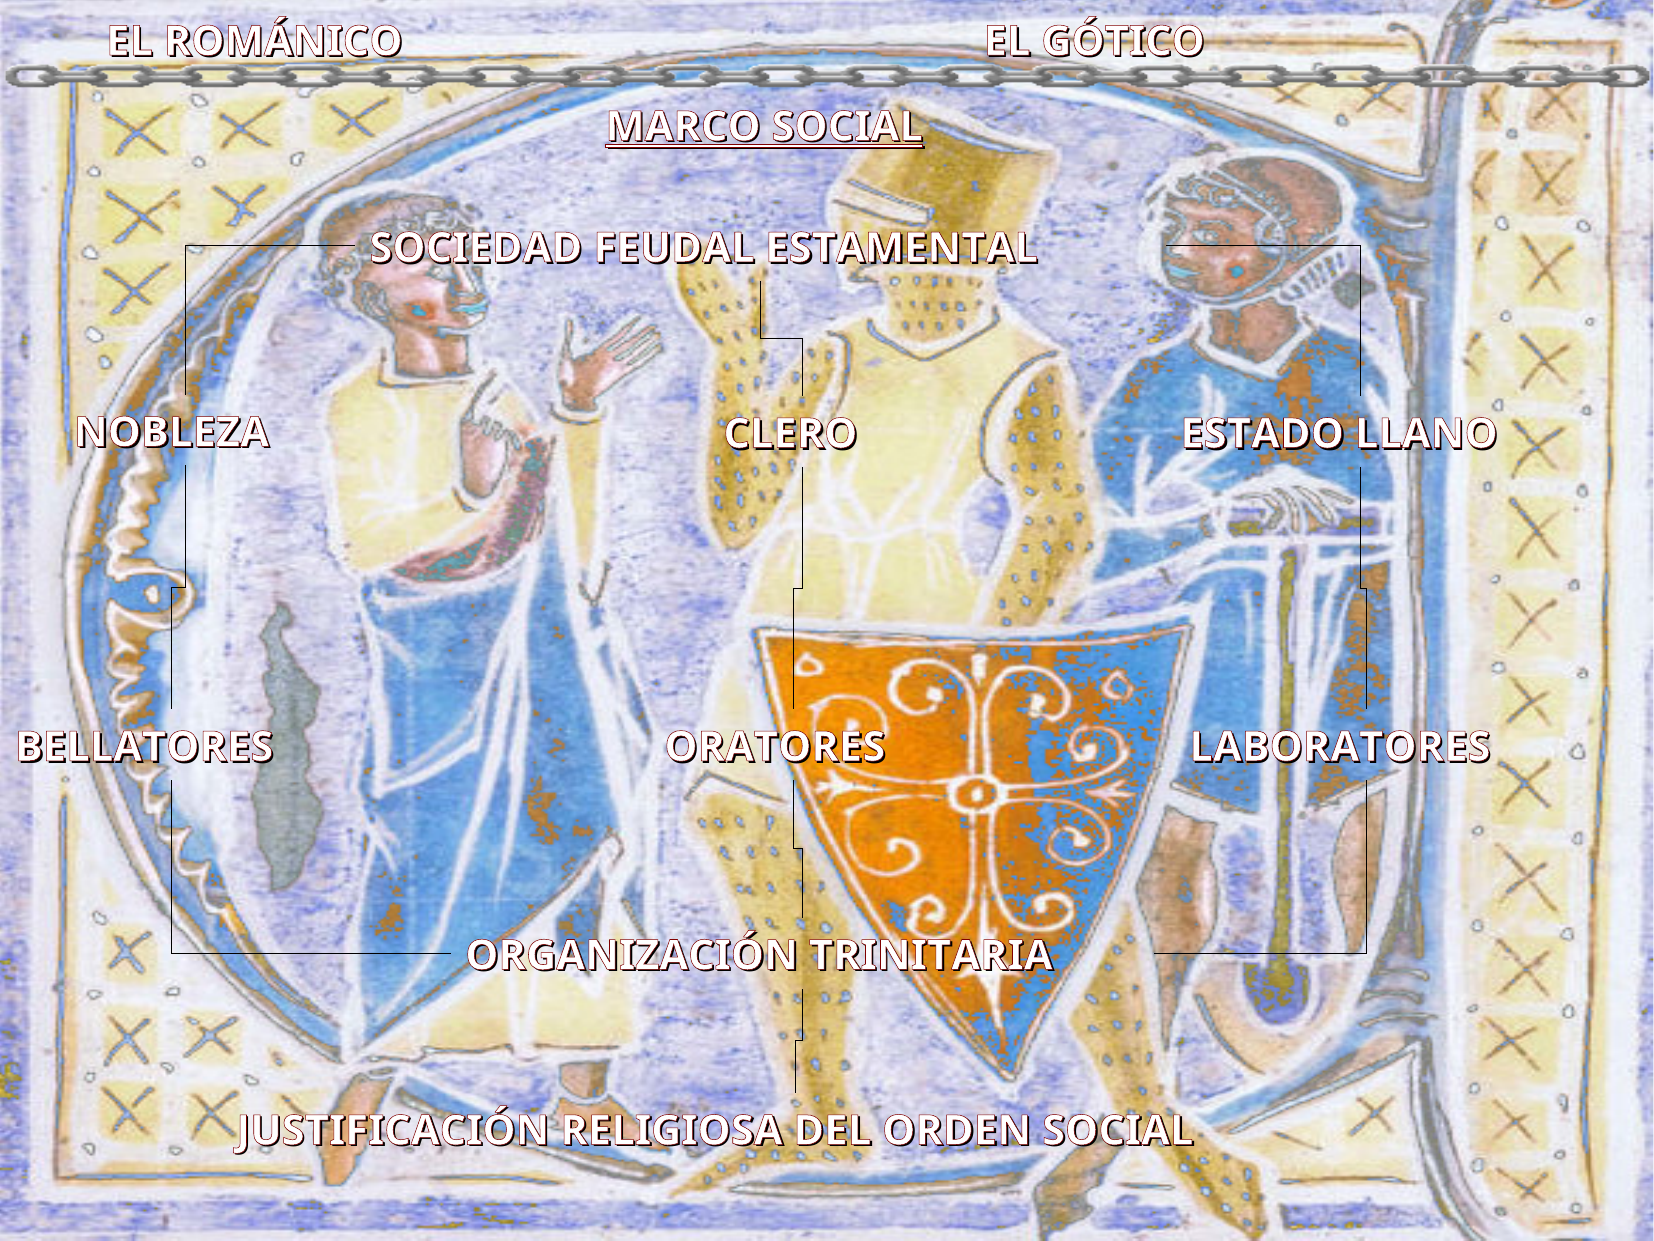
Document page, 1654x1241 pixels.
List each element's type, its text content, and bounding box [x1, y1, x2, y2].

text_box MARCO SOCIAL [590, 94, 978, 153]
text_box CLERO [708, 395, 897, 460]
picture [0, 0, 1654, 1241]
text_box EL ROMÁNICO EL GÓTICO [91, 3, 1453, 58]
text_box JUSTIFICACIÓN RELIGIOSA DEL ORDEN SOCIAL [221, 1092, 1370, 1157]
text_box ORATORES [649, 708, 938, 773]
text_box BELLATORES [0, 708, 344, 773]
text_box SOCIEDAD FEUDAL ESTAMENTAL [354, 209, 1167, 274]
text_box NOBLEZA [59, 394, 313, 458]
text_box ESTADO LLANO [1165, 395, 1556, 460]
text_box LABORATORES [1174, 708, 1559, 773]
text_box ORGANIZACIÓN TRINITARIA [450, 917, 1155, 981]
